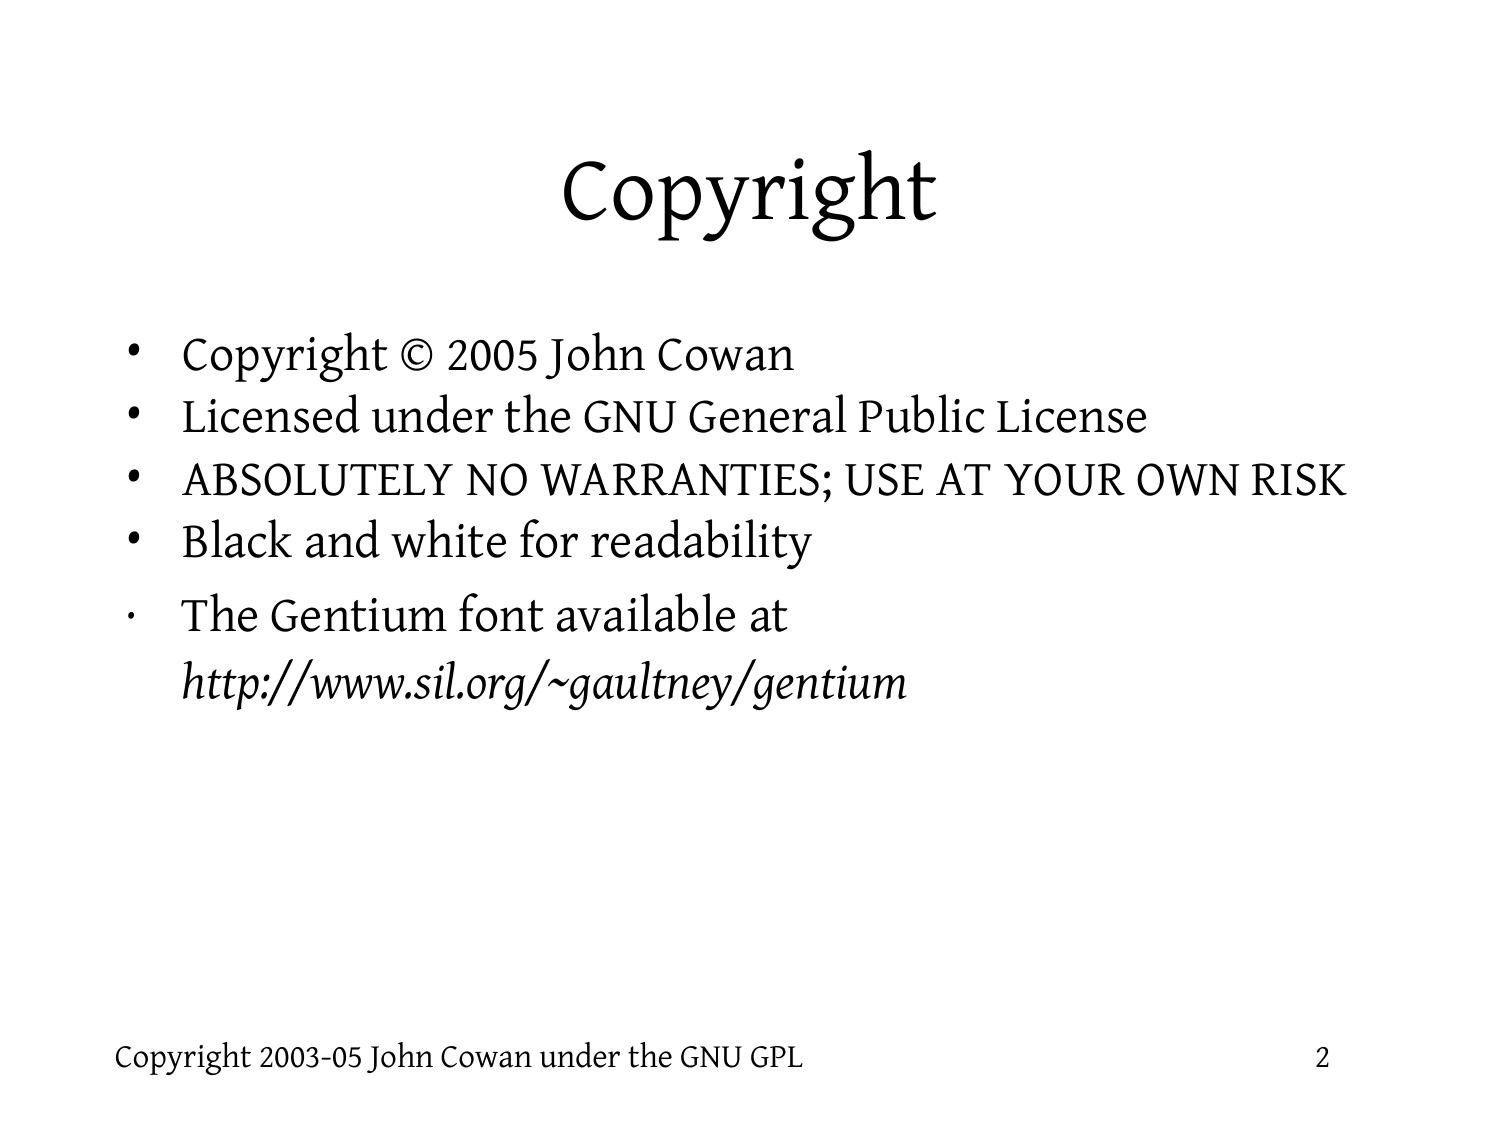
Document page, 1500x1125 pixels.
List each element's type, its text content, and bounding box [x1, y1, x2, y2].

list Copyright © 2005 John Cowan Licensed under the GNU General Public License ABSOLUTELY NO WARRANTIES; USE AT YOUR OWN RISK Black and white for readability The Gentium font available at http://www.sil.org/~gaultney/gentium [112, 324, 1388, 1000]
title Copyright [112, 99, 1388, 288]
